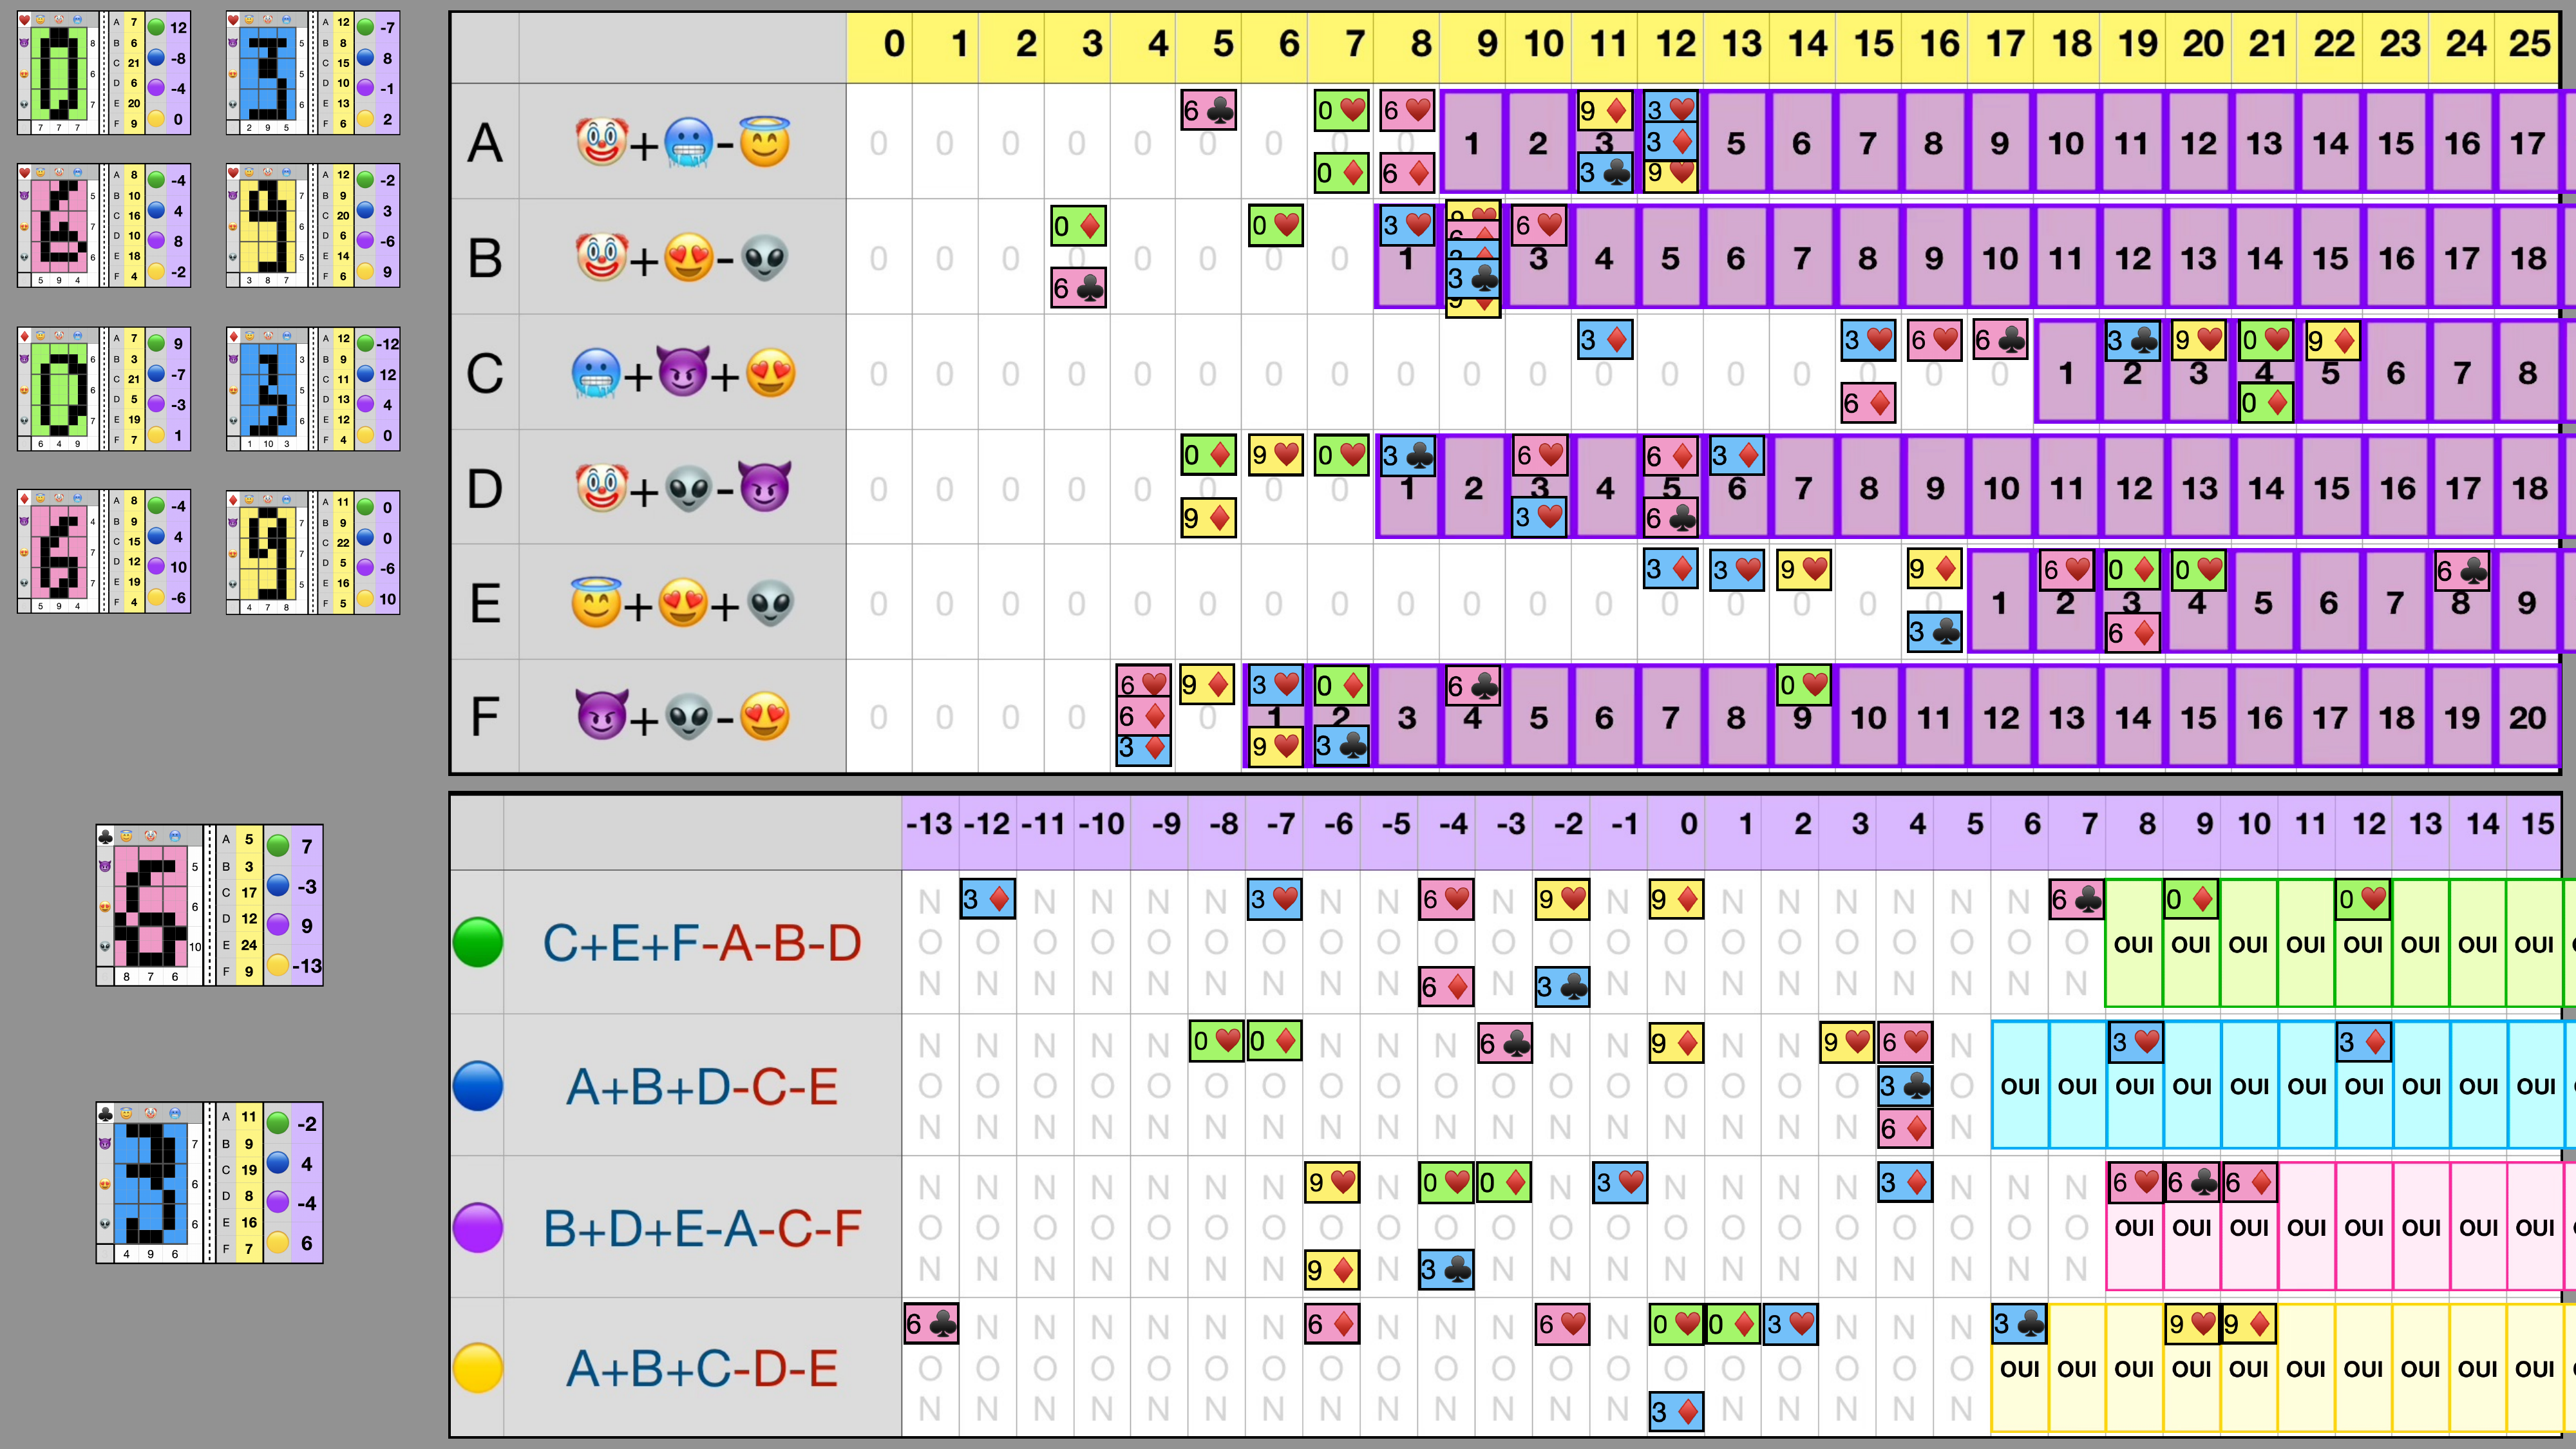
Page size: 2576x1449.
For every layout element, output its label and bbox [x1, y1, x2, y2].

text_box [225, 163, 401, 288]
text_box [95, 824, 324, 987]
text_box [17, 10, 191, 135]
text_box [449, 11, 2576, 775]
text_box [449, 792, 2576, 1438]
text_box [17, 489, 191, 614]
text_box [17, 163, 191, 288]
text_box [225, 490, 401, 615]
text_box [17, 327, 191, 451]
text_box [225, 10, 401, 135]
text_box [95, 1101, 324, 1264]
text_box [226, 327, 401, 451]
